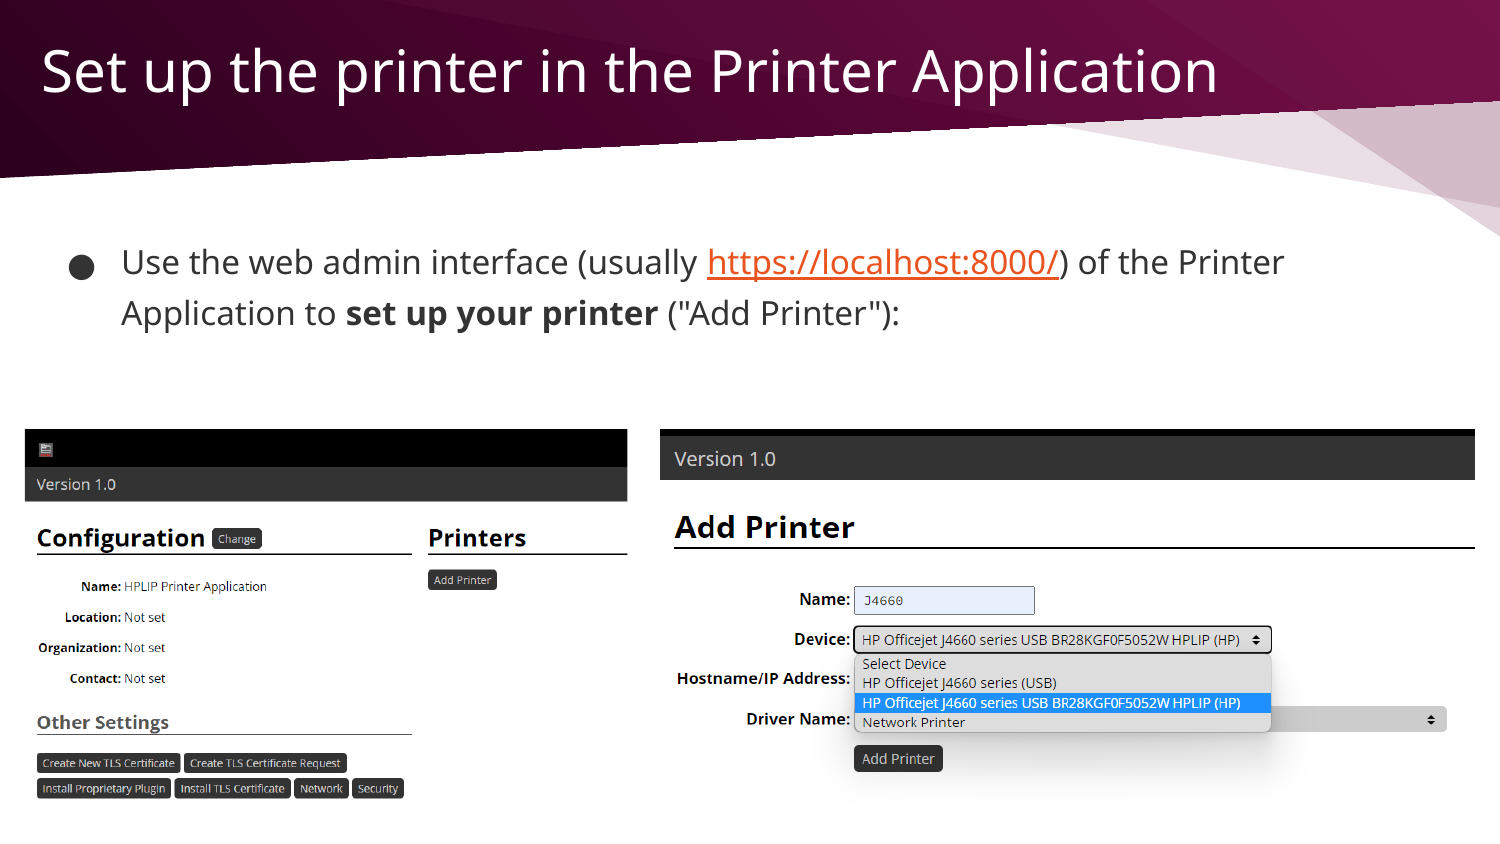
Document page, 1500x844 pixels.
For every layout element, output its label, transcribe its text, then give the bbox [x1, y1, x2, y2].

list Use the web admin interface (usually https://localhost:8000/) of the Printer Application to set up your printer ("Add Printer"): [35, 229, 1324, 789]
picture [660, 429, 1475, 823]
title Set up the printer in the Printer Application [41, 5, 1336, 134]
picture [24, 429, 628, 844]
